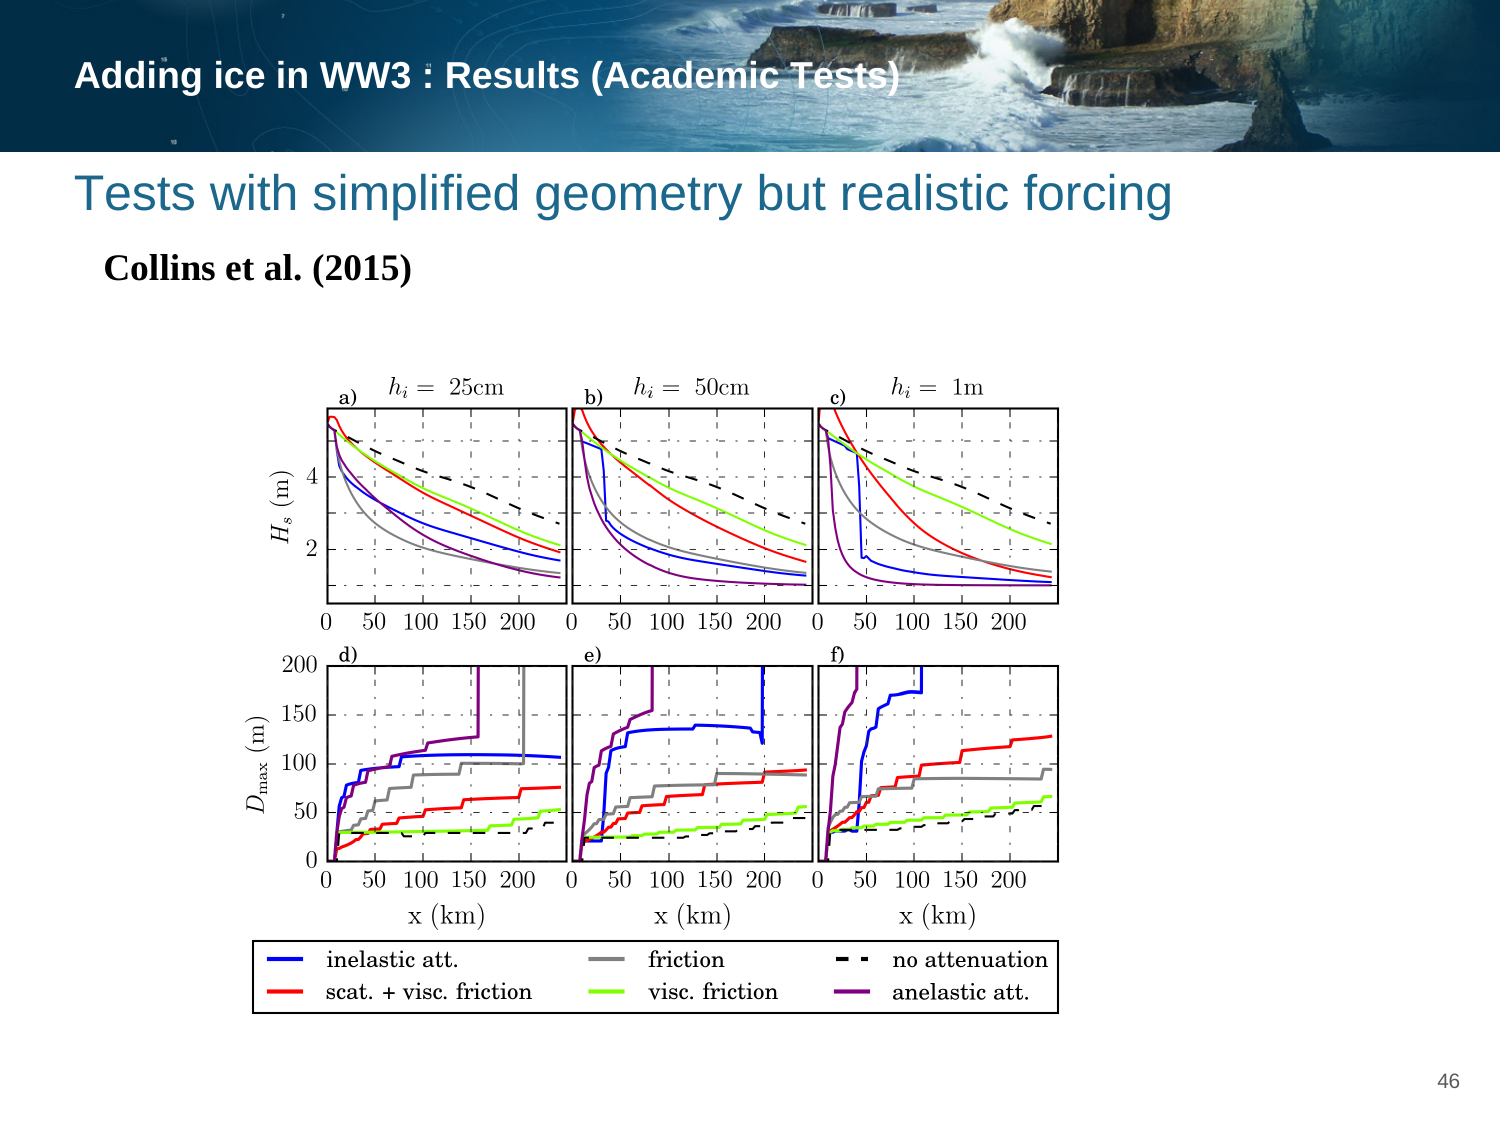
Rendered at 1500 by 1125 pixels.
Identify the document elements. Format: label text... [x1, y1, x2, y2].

picture [236, 354, 1062, 1030]
picture [0, 0, 1500, 152]
text_box Collins et al. (2015) [88, 240, 709, 301]
title Tests with simplified geometry but realistic forcing [59, 102, 1244, 278]
title Adding ice in WW3 : Results (Academic Tests) [59, 29, 1093, 119]
